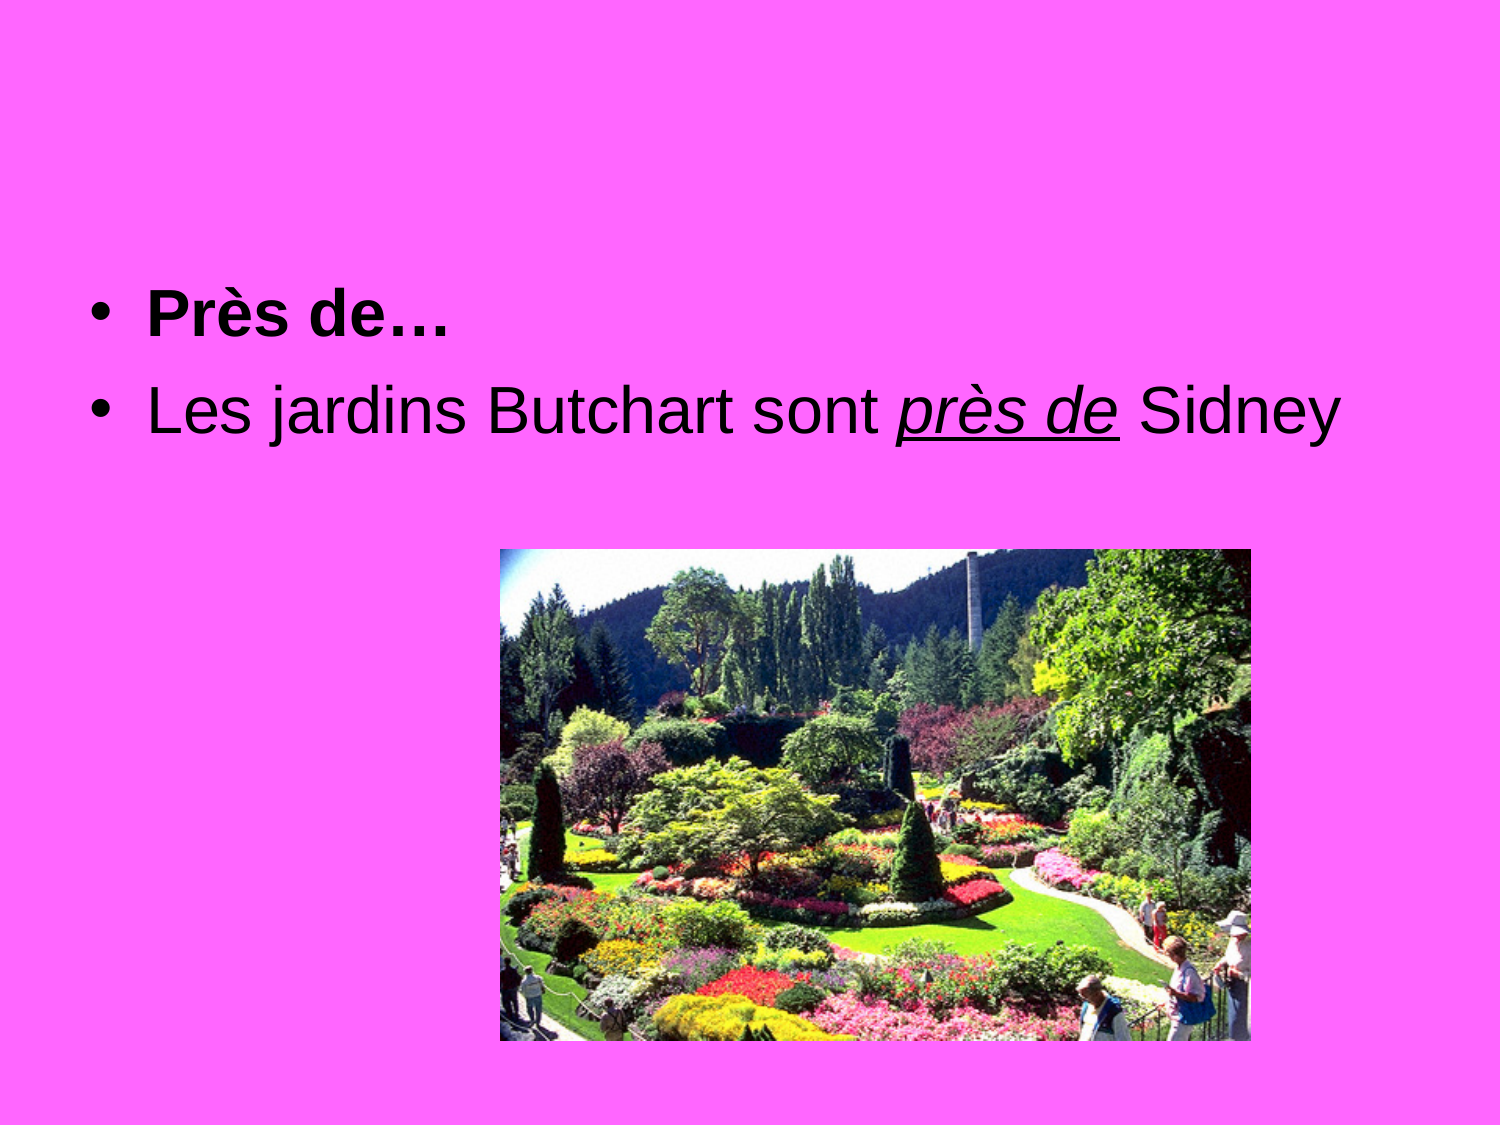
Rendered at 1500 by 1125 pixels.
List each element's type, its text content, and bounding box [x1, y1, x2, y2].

picture [500, 549, 1251, 1041]
list Près de… Les jardins Butchart sont près de Sidney [75, 262, 1426, 1006]
